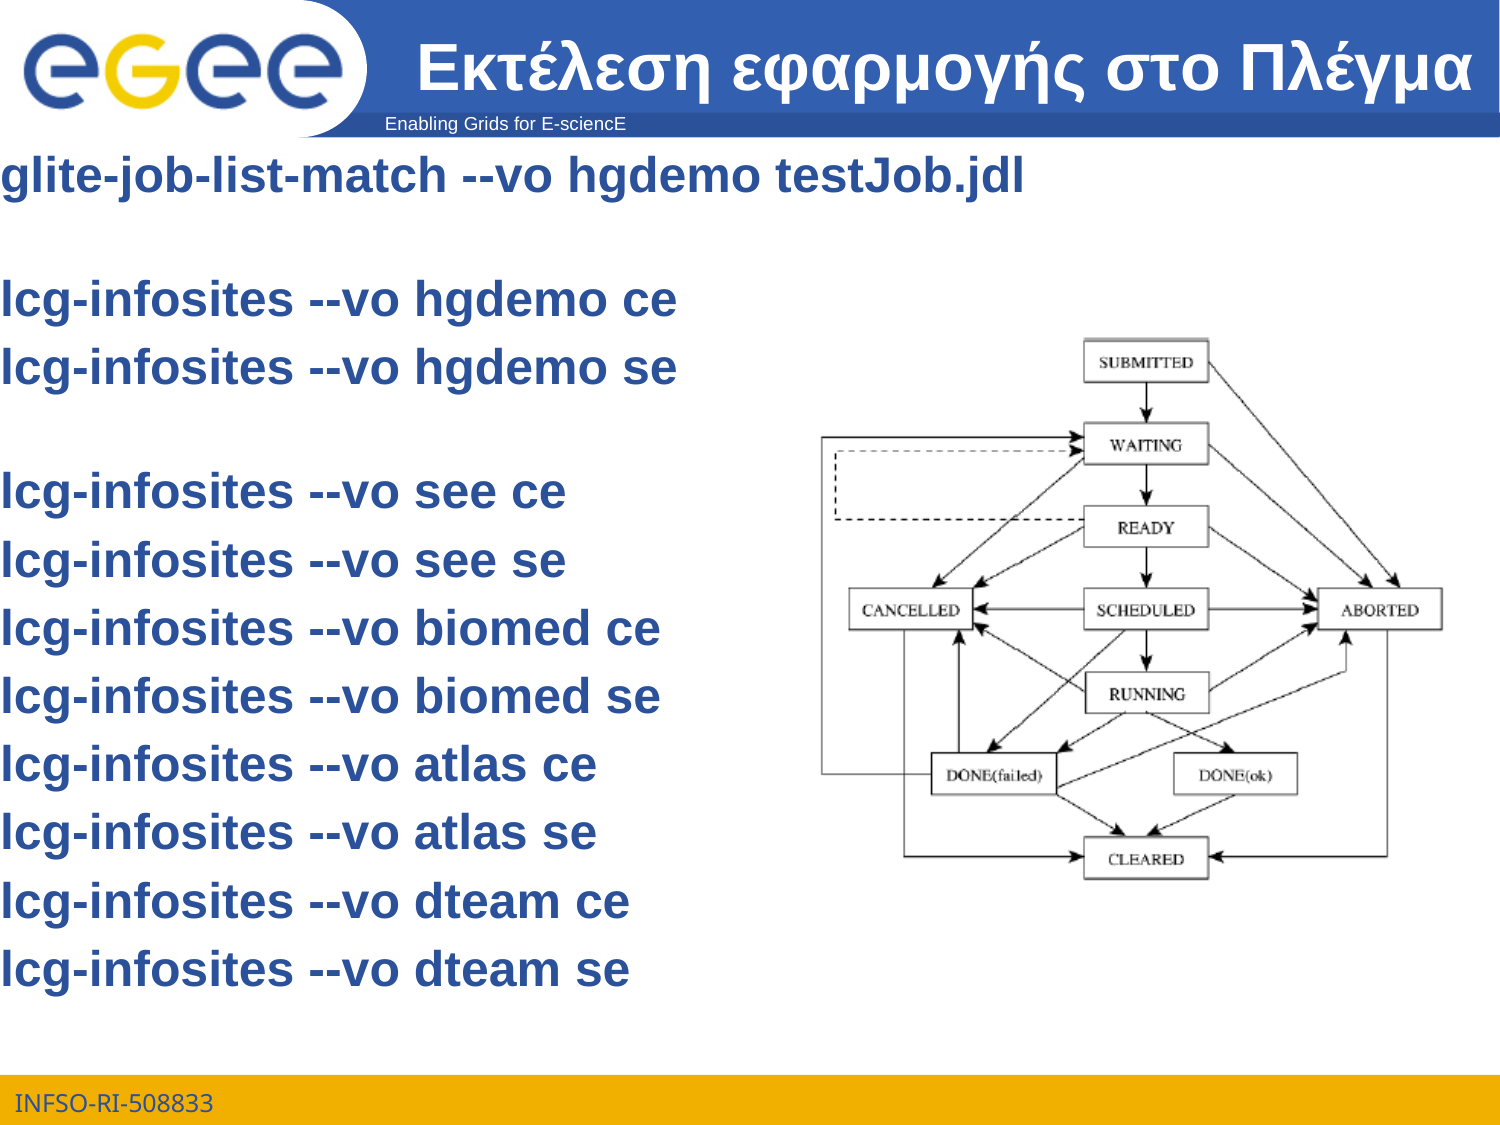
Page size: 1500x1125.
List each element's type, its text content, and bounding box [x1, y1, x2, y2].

title Εκτέλεση εφαρμογής στο Πλέγμα [369, 0, 1475, 195]
list glite-job-list-match --vo hgdemo testJob.jdl lcg-infosites --vo hgdemo ce lcg-infosites --vo hgdemo se lcg-infosites --vo see ce lcg-infosites --vo see se lcg-infosites --vo biomed ce lcg-infosites --vo biomed se lcg-infosites --vo atlas ce lcg-infosites --vo atlas se lcg-infosites --vo dteam ce lcg-infosites --vo dteam se [0, 147, 1447, 1039]
picture [768, 324, 1463, 888]
picture [18, 30, 349, 112]
